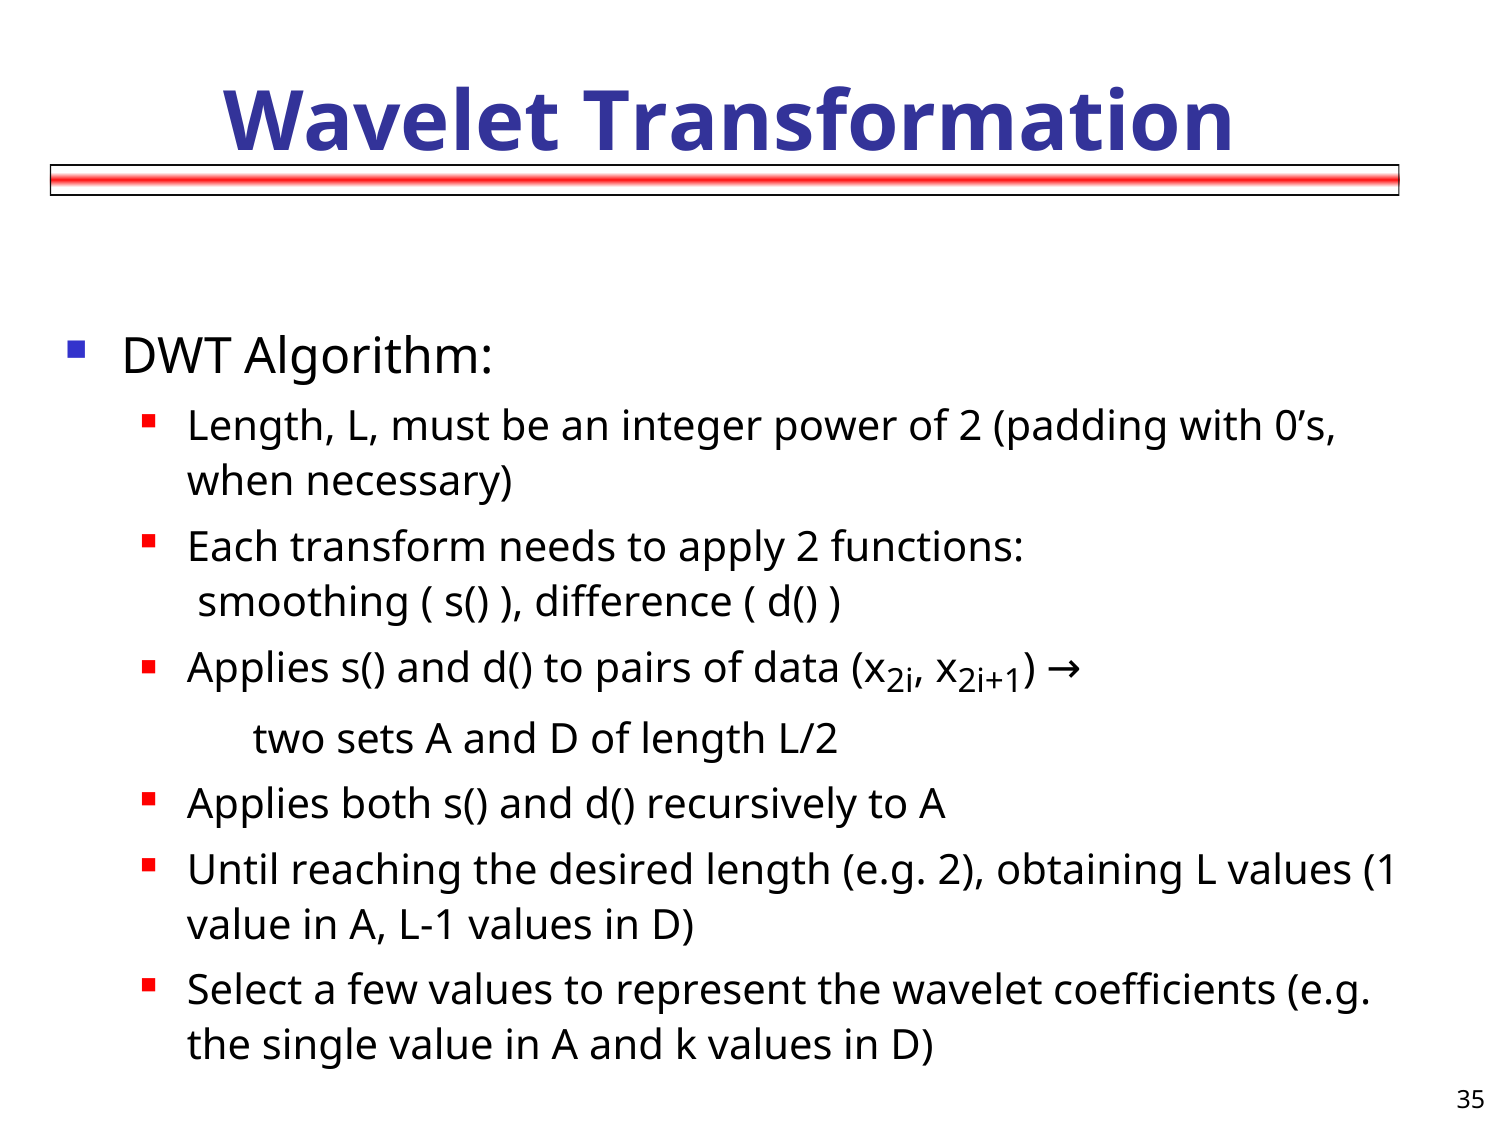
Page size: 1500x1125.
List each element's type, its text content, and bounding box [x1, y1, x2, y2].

text_box <number> [1187, 1062, 1500, 1125]
title Wavelet Transformation [37, 37, 1441, 175]
list DWT Algorithm: Length, L, must be an integer power of 2 (padding with 0’s, when necessary) Each transform needs to apply 2 functions: smoothing ( s() ), difference ( d() ) Applies s() and d() to pairs of data (x2i, x2i+1) → two sets A and D of length L/2 Applies both s() and d() recursively to A Until reaching the desired length (e.g. 2), obtaining L values (1 value in A, L-1 values in D) Select a few values to represent the wavelet coefficients (e.g. the single value in A and k values in D) [49, 237, 1438, 1082]
